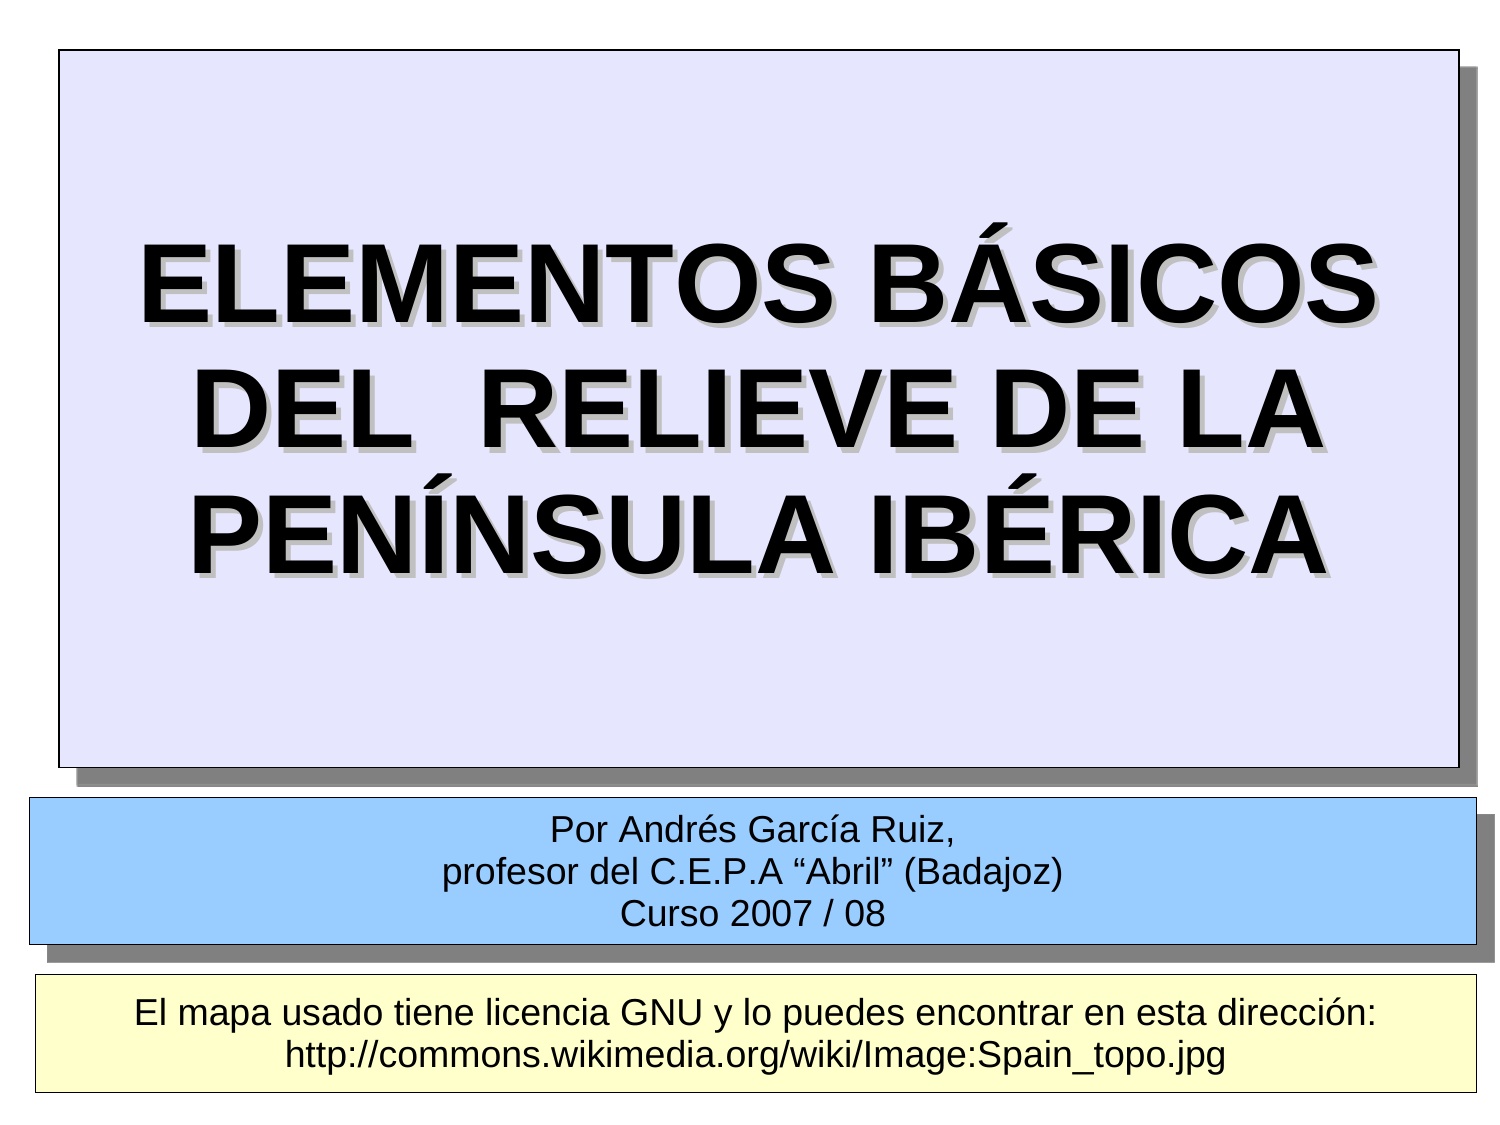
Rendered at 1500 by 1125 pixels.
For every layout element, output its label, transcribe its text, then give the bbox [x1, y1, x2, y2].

text_box Por Andrés García Ruiz, profesor del C.E.P.A “Abril” (Badajoz) Curso 2007 / 08 [29, 797, 1477, 945]
text_box El mapa usado tiene licencia GNU y lo puedes encontrar en esta dirección: http://commons.wikimedia.org/wiki/Image:Spain_topo.jpg [35, 974, 1477, 1093]
text_box ELEMENTOS BÁSICOS DEL RELIEVE DE LA PENÍNSULA IBÉRICA [59, 50, 1459, 768]
